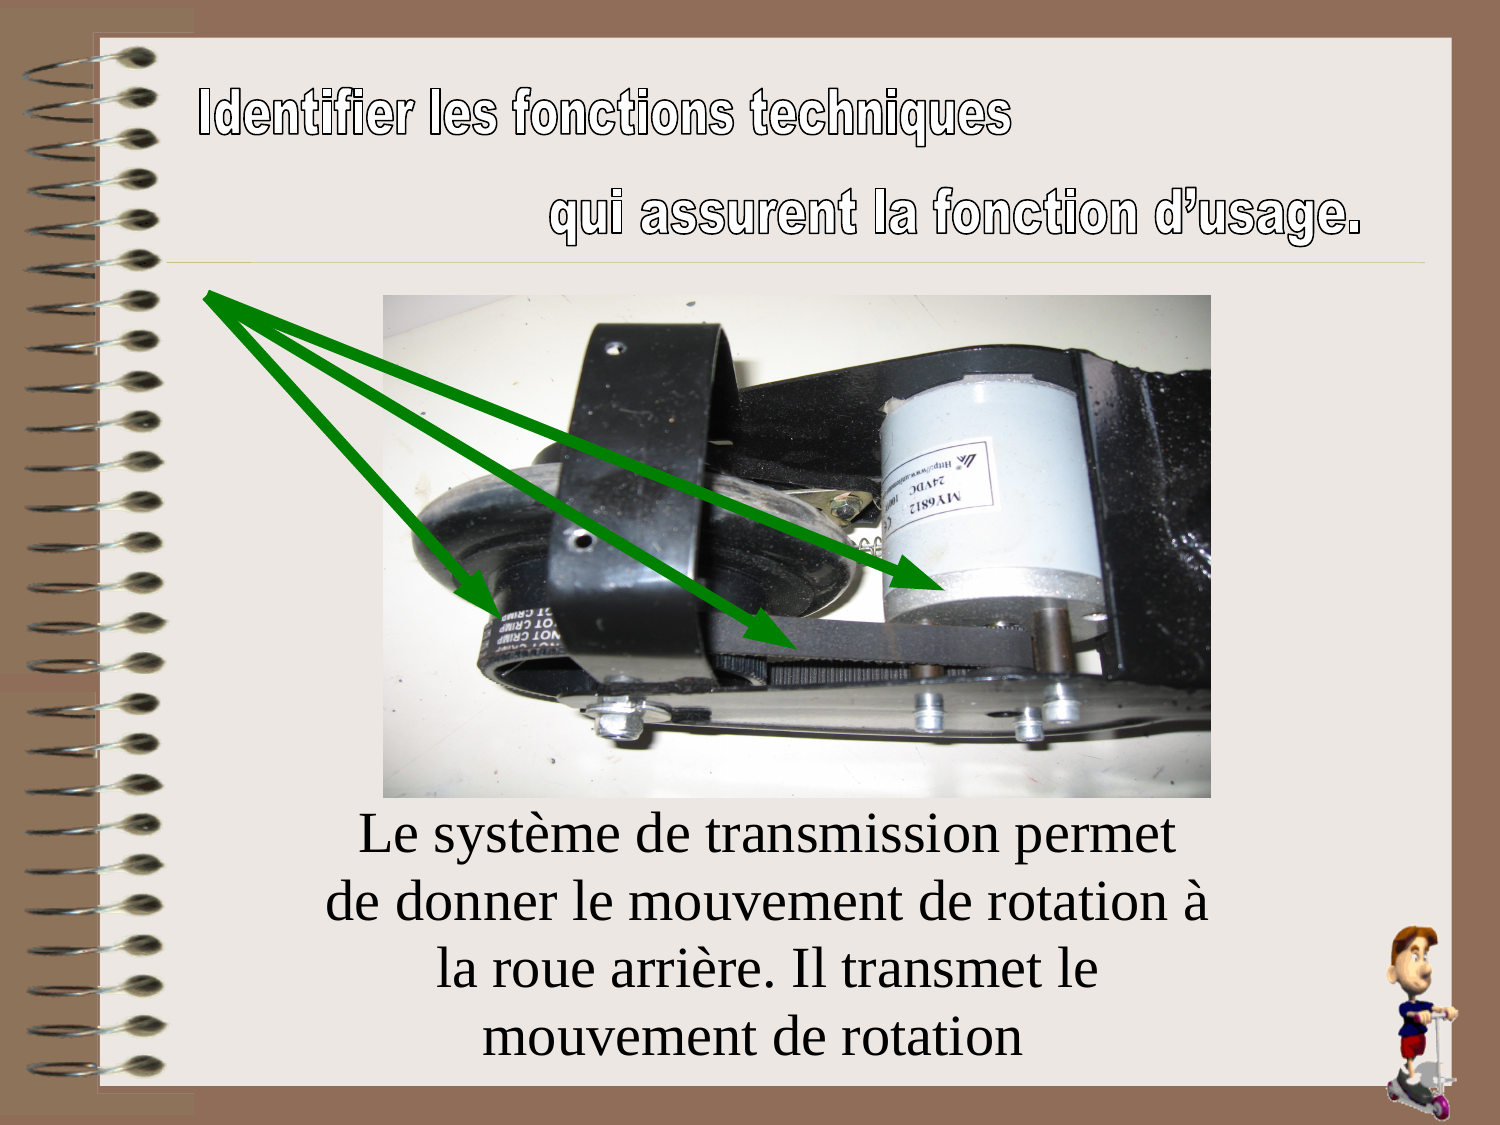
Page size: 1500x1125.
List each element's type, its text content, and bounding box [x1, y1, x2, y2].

text_box [301, 88, 319, 135]
text_box [472, 99, 497, 135]
text_box [798, 99, 826, 135]
text_box [1155, 188, 1182, 234]
text_box [612, 188, 622, 197]
text_box [1257, 199, 1285, 235]
text_box [353, 100, 363, 134]
text_box [857, 99, 882, 134]
text_box [769, 99, 797, 135]
text_box [581, 200, 607, 235]
text_box [709, 99, 734, 135]
text_box [759, 199, 778, 234]
picture [1375, 904, 1486, 1125]
text_box [1043, 188, 1062, 234]
text_box [244, 99, 271, 135]
text_box [671, 199, 697, 235]
text_box [1079, 199, 1107, 235]
text_box [1199, 200, 1225, 235]
text_box [512, 87, 531, 134]
picture [0, 692, 194, 1115]
text_box [887, 88, 896, 97]
text_box [1185, 187, 1196, 213]
text_box [958, 99, 985, 135]
text_box [933, 187, 953, 234]
text_box [699, 199, 725, 235]
text_box [397, 99, 415, 134]
text_box [778, 199, 806, 235]
text_box [638, 100, 648, 134]
text_box [273, 99, 298, 134]
text_box [1065, 200, 1076, 234]
text_box [200, 88, 210, 134]
text_box [1287, 199, 1314, 247]
text_box [612, 200, 622, 234]
text_box [638, 88, 648, 97]
text_box [838, 188, 857, 234]
text_box [322, 100, 332, 134]
text_box [1111, 199, 1137, 234]
text_box [681, 99, 706, 134]
picture [0, 8, 194, 674]
picture [383, 295, 1211, 798]
text_box [588, 99, 615, 135]
text_box [322, 88, 332, 97]
text_box [984, 199, 1010, 234]
text_box [1317, 199, 1346, 235]
text_box [1013, 199, 1042, 235]
text_box [930, 100, 955, 135]
text_box [952, 199, 980, 235]
text_box [986, 99, 1011, 135]
text_box [900, 99, 926, 147]
text_box [750, 88, 768, 135]
text_box [431, 88, 440, 134]
text_box [1349, 221, 1359, 233]
text_box [728, 200, 754, 235]
text_box [876, 188, 885, 233]
text_box [444, 99, 471, 135]
text_box [214, 88, 240, 135]
text_box [366, 99, 394, 135]
text_box [334, 87, 363, 134]
text_box [887, 100, 896, 134]
text_box [651, 99, 678, 135]
text_box [617, 88, 635, 135]
text_box [889, 199, 917, 235]
text_box [549, 199, 577, 246]
text_box [561, 99, 586, 134]
text_box [828, 88, 853, 134]
text_box [1228, 199, 1254, 235]
text_box [809, 199, 835, 234]
text_box Le système de transmission permet de donner le mouvement de rotation à la roue arrière. Il transmet le mouvement de rotation [324, 797, 1211, 1070]
text_box [641, 199, 669, 235]
text_box [531, 99, 558, 135]
text_box [1065, 188, 1076, 197]
